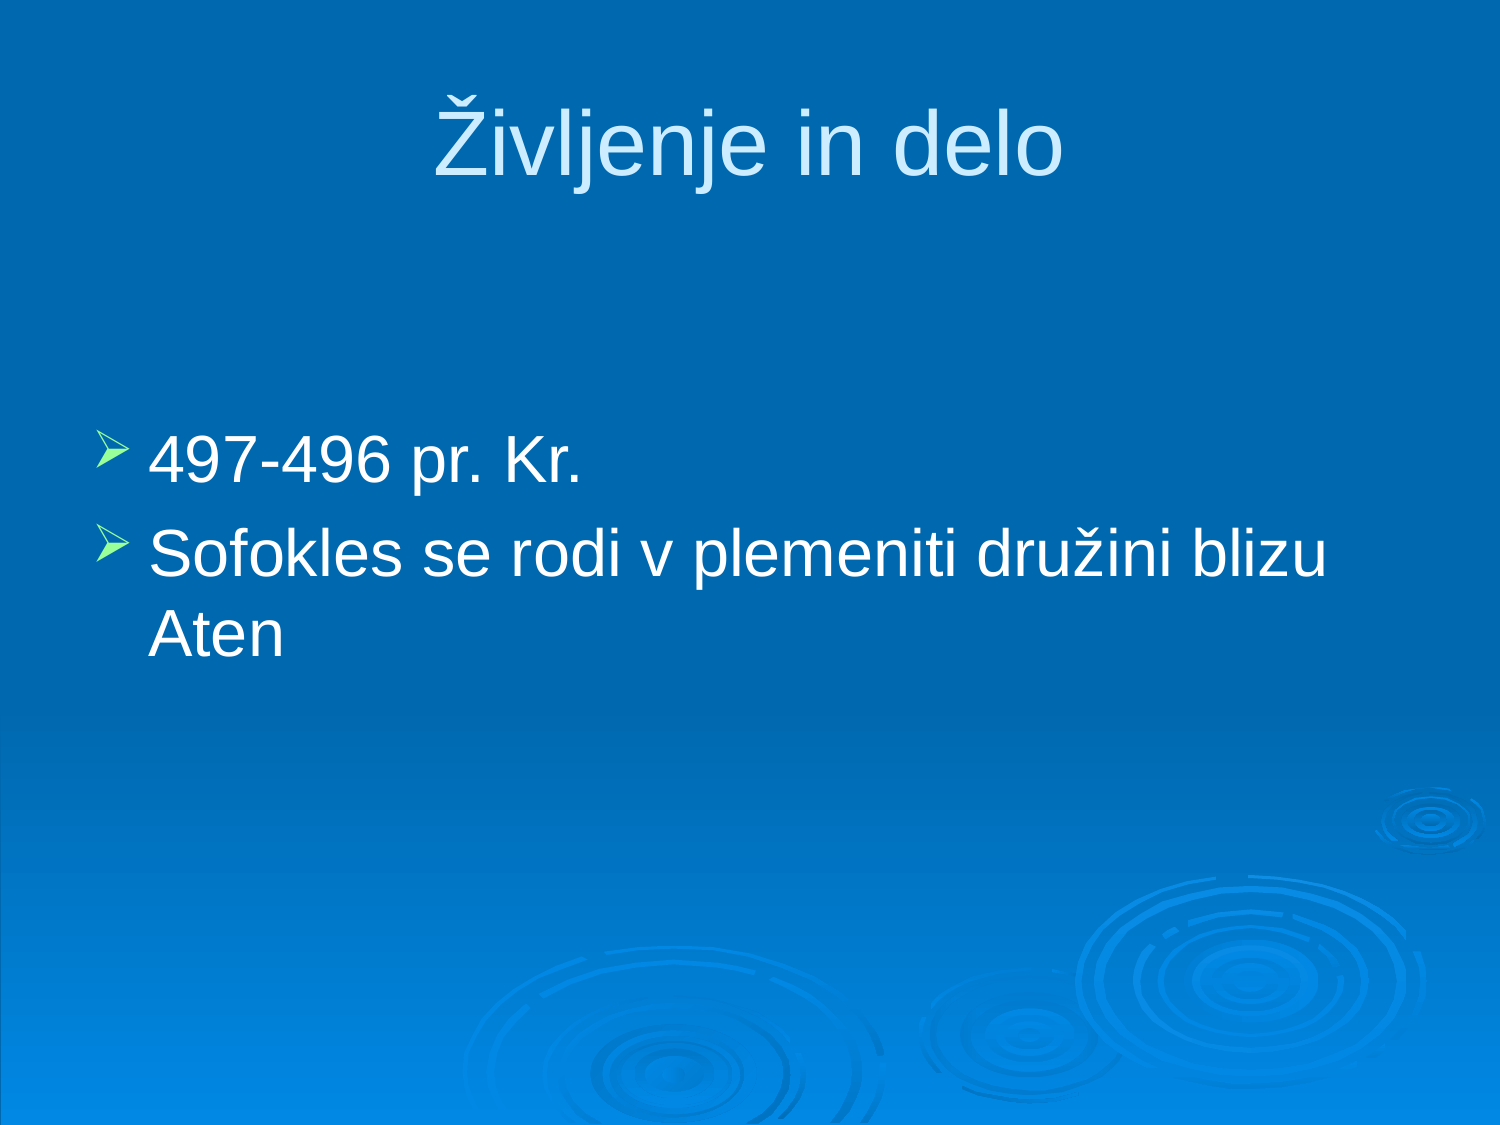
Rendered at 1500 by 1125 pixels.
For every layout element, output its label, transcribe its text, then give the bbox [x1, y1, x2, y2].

title Življenje in delo [75, 45, 1425, 233]
list 497-496 pr. Kr. Sofokles se rodi v plemeniti družini blizu Aten [76, 408, 1427, 757]
